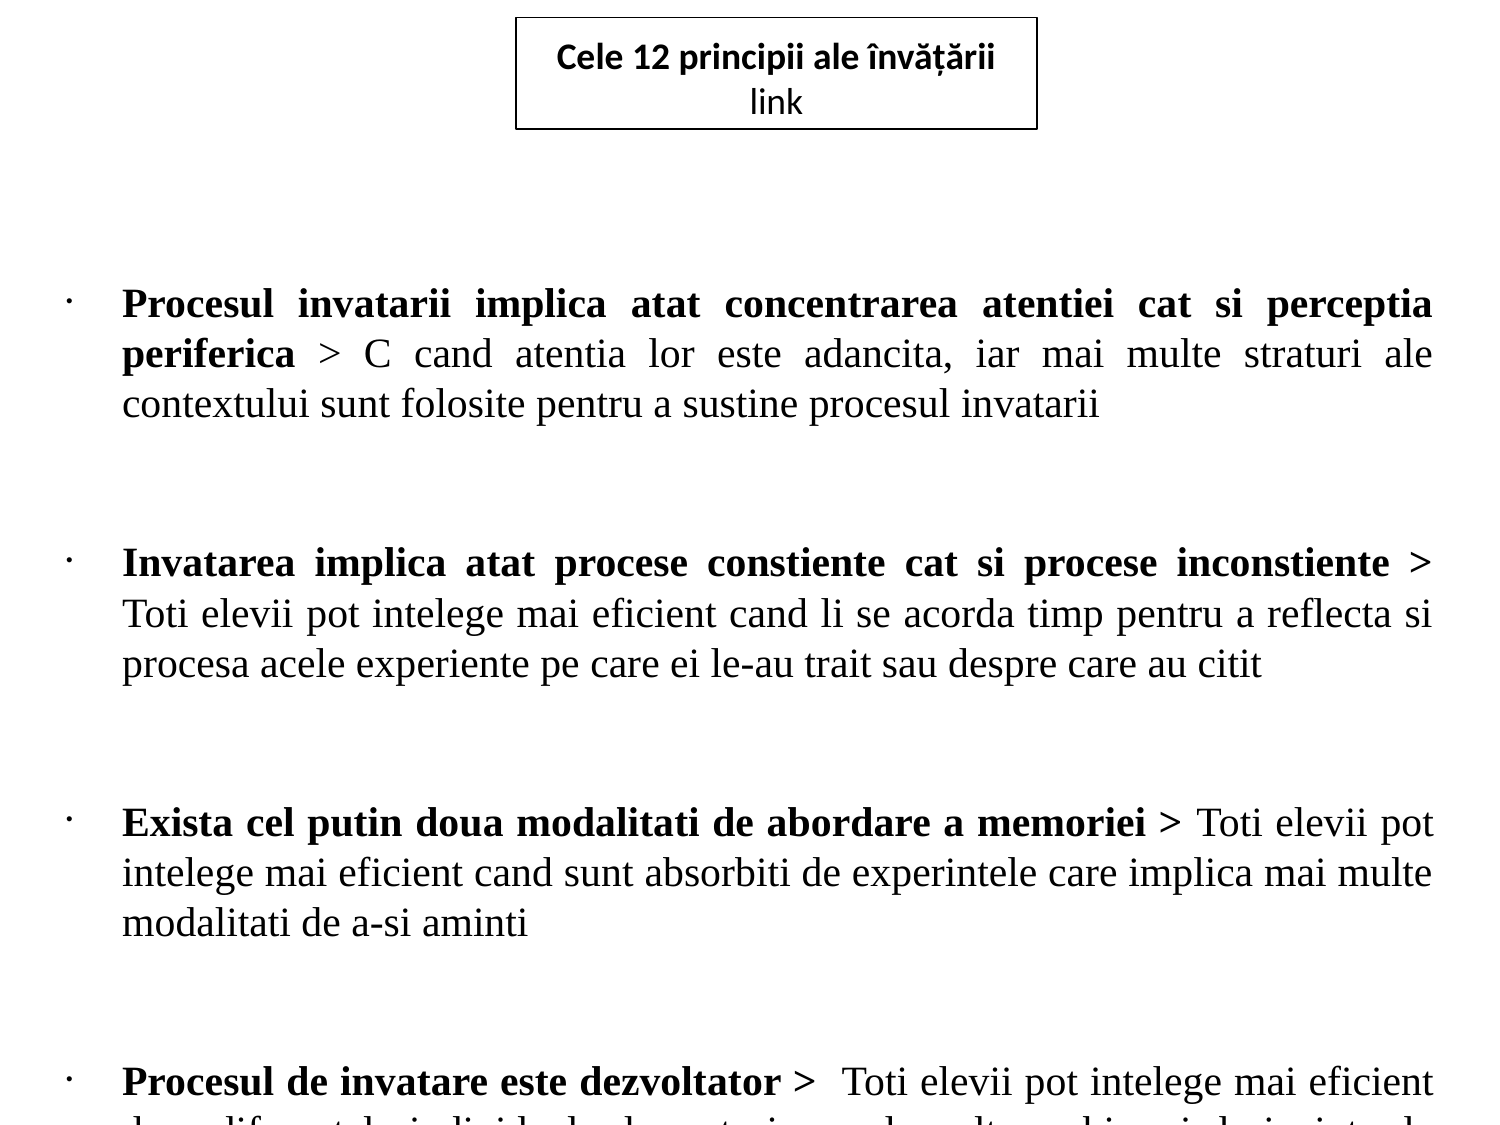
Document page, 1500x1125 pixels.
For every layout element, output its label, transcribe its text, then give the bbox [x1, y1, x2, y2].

title Cele 12 principii ale învățării link [515, 17, 1037, 129]
list Procesul invatarii implica atat concentrarea atentiei cat si perceptia periferica > C cand atentia lor este adancita, iar mai multe straturi ale contextului sunt folosite pentru a sustine procesul invatarii Invatarea implica atat procese constiente cat si procese inconstiente > Toti elevii pot intelege mai eficient cand li se acorda timp pentru a reflecta si procesa acele experiente pe care ei le-au trait sau despre care au citit Exista cel putin doua modalitati de abordare a memoriei > Toti elevii pot intelege mai eficient cand sunt absorbiti de experintele care implica mai multe modalitati de a-si aminti Procesul de invatare este dezvoltator > Toti elevii pot intelege mai eficient daca diferentele individuale de maturizare, dezvoltare chiar si de inainte de invatare sunt luate in considerare. Procesul de invatare complex este intensificat de provacari si inhibat de amenintari asociate cu neajutorarea si/sau oboseala > Toti elevii pot intelege mai eficient daca sunt intr-un mediu de sustinere, abilitare si de provocare in mod intrinsec Fiecare minte este unic construita > Toti elevii pot intelege mai eficient cand sunt angajate talentele si capacitatile lor unice, individuale [51, 268, 1449, 1000]
